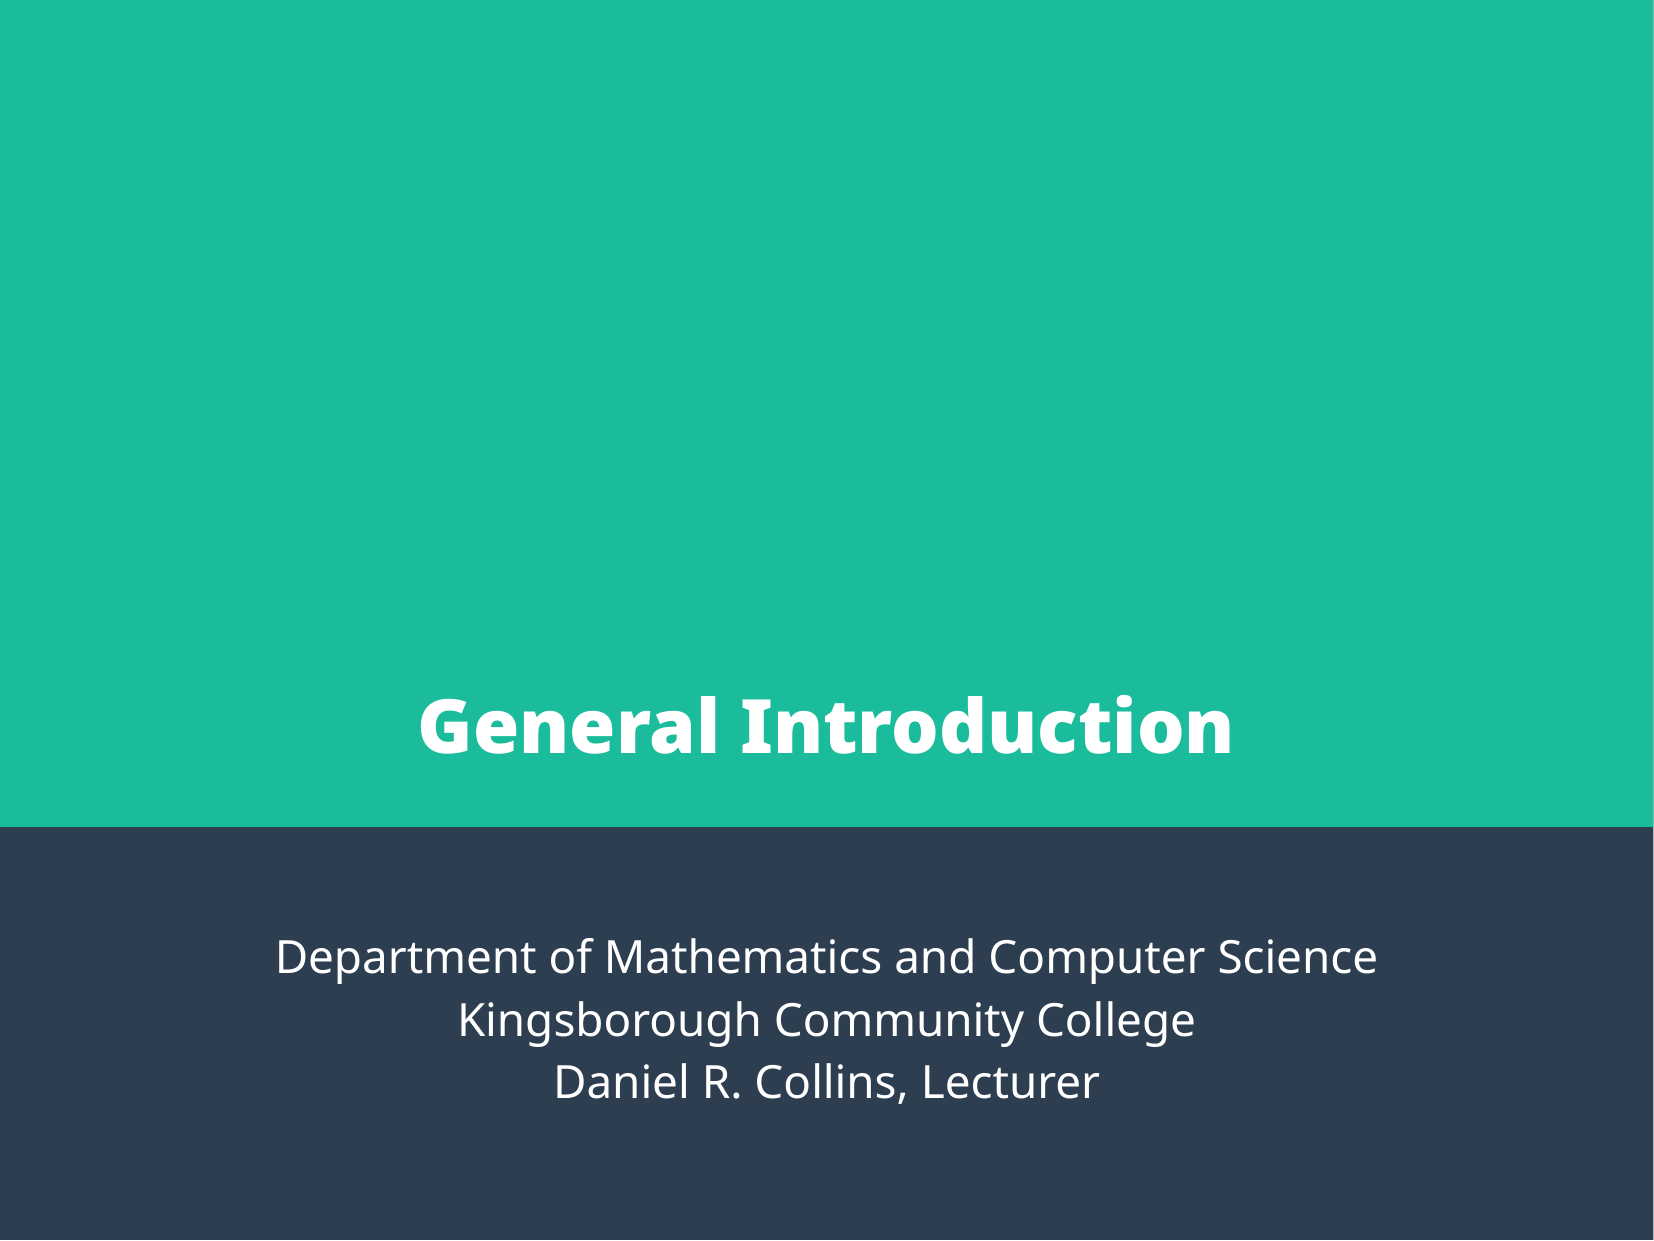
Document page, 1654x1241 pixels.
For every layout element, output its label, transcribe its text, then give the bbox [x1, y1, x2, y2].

subtitle Department of Mathematics and Computer Science Kingsborough Community College Daniel R. Collins, Lecturer [59, 856, 1595, 1182]
title General Introduction [59, 620, 1595, 778]
